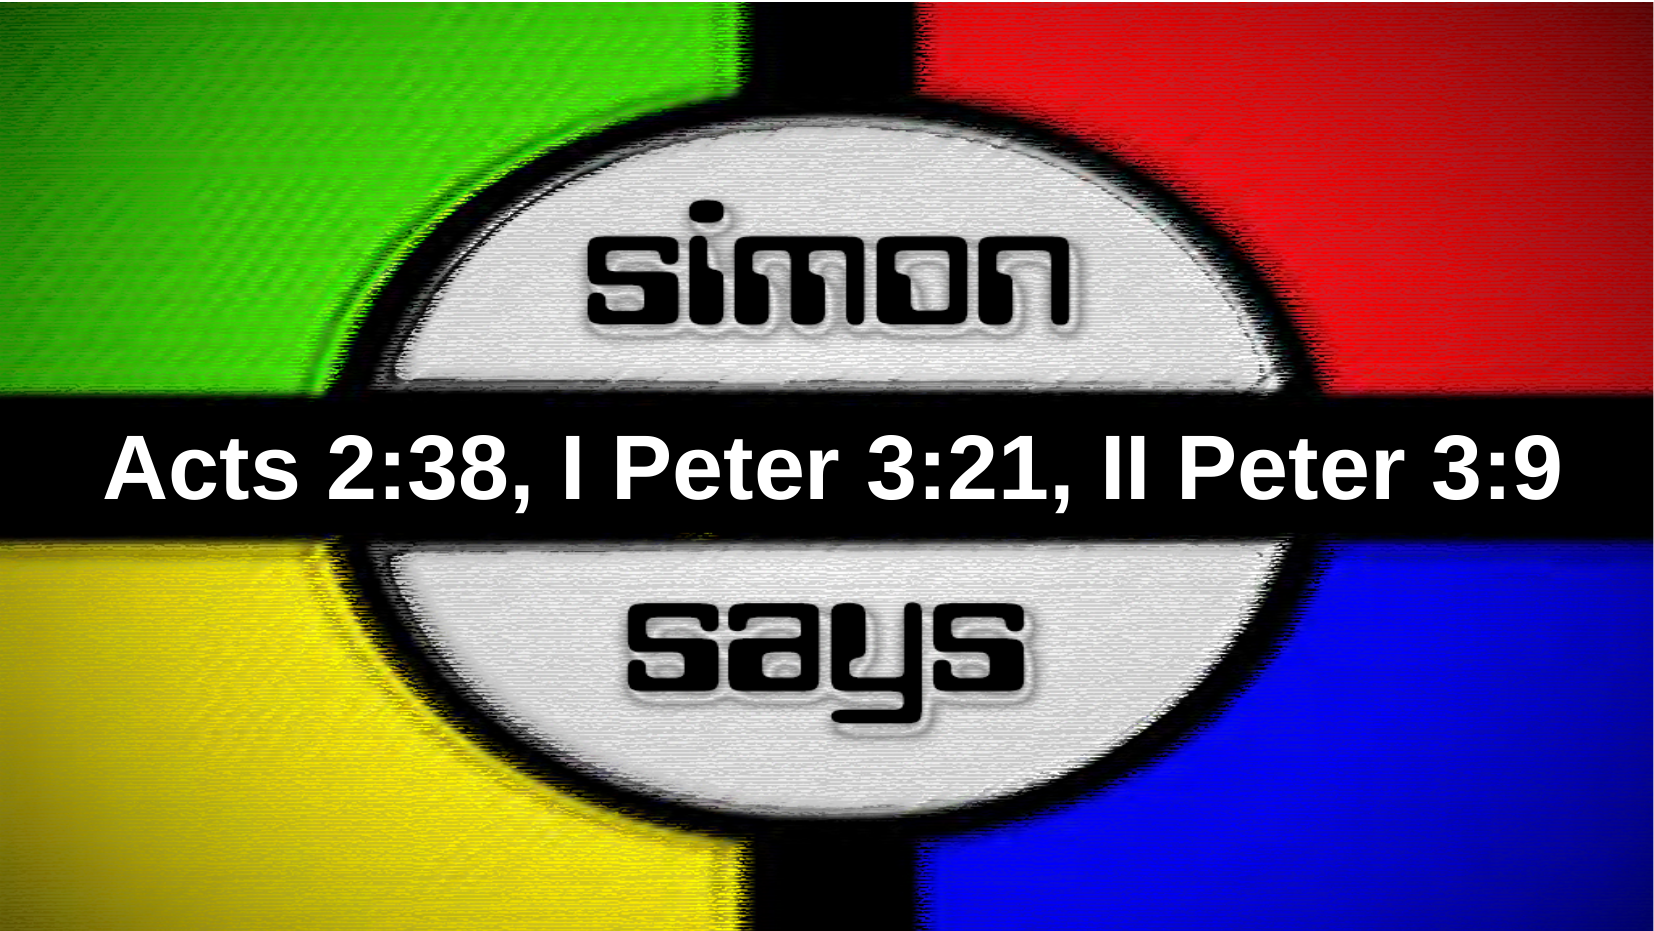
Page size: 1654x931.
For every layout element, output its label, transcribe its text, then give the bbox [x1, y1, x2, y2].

picture [0, 2, 1654, 931]
title Acts 2:38, I Peter 3:21, II Peter 3:9 [90, 390, 1579, 546]
